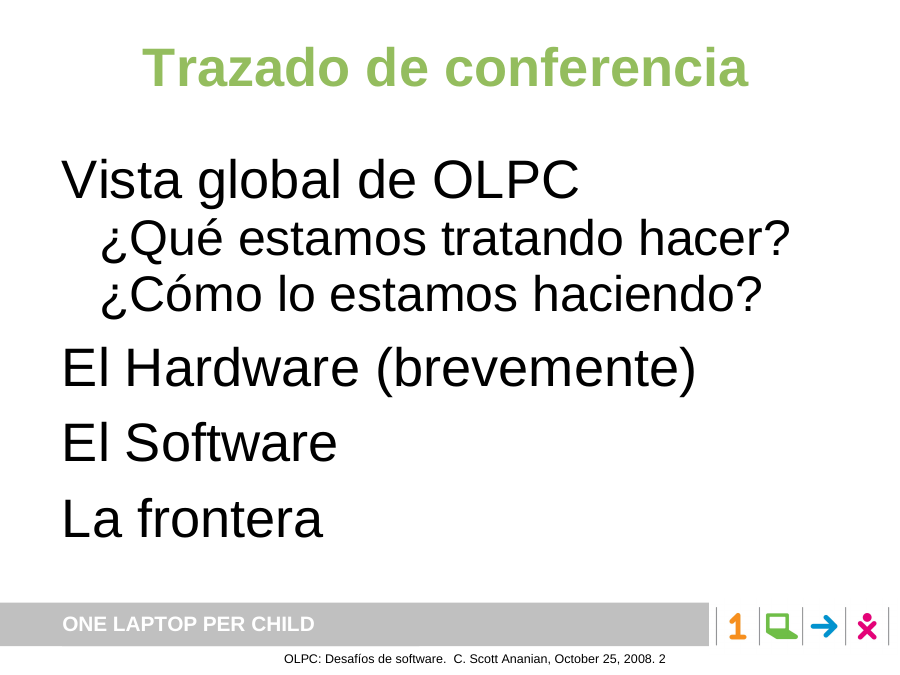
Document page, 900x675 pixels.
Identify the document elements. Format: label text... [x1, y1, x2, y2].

list Vista global de OLPC ¿Qué estamos tratando hacer? ¿Cómo lo estamos haciendo? El Hardware (brevemente) El Software La frontera [61, 150, 844, 675]
picture [844, 598, 898, 655]
title Trazado de conferencia [37, 37, 856, 211]
